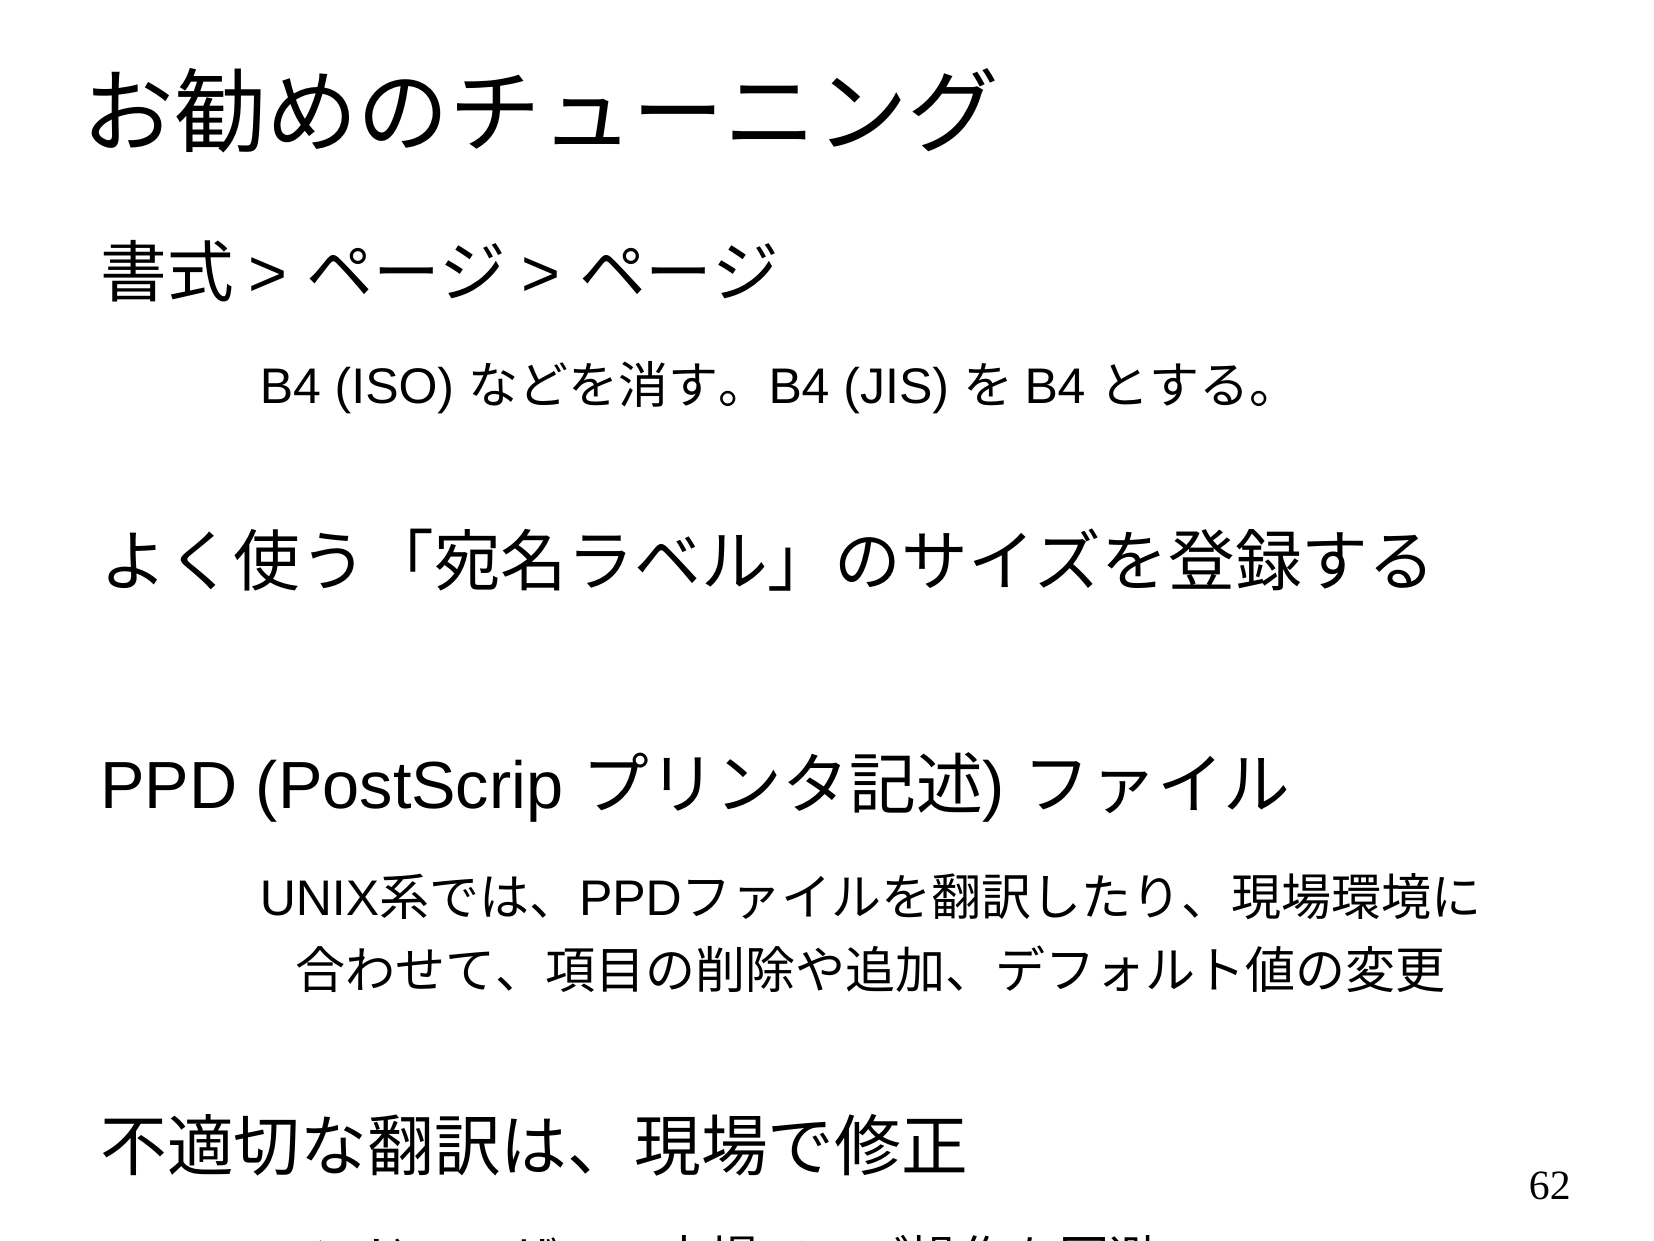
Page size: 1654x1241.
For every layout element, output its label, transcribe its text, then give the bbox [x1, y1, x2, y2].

list 書式 > ページ > ページ B4 (ISO) などを消す。B4 (JIS) を B4 とする。 よく使う「宛名ラベル」のサイズを登録する PPD (PostScrip プリンタ記述) ファイル UNIX系では、PPDファイルを翻訳したり、現場環境に 合わせて、項目の削除や追加、デフォルト値の変更 不適切な翻訳は、現場で修正 エンドユーザーの立場で、ご操作を回避 [82, 219, 1571, 1038]
title お勧めのチューニング [82, 0, 1623, 213]
